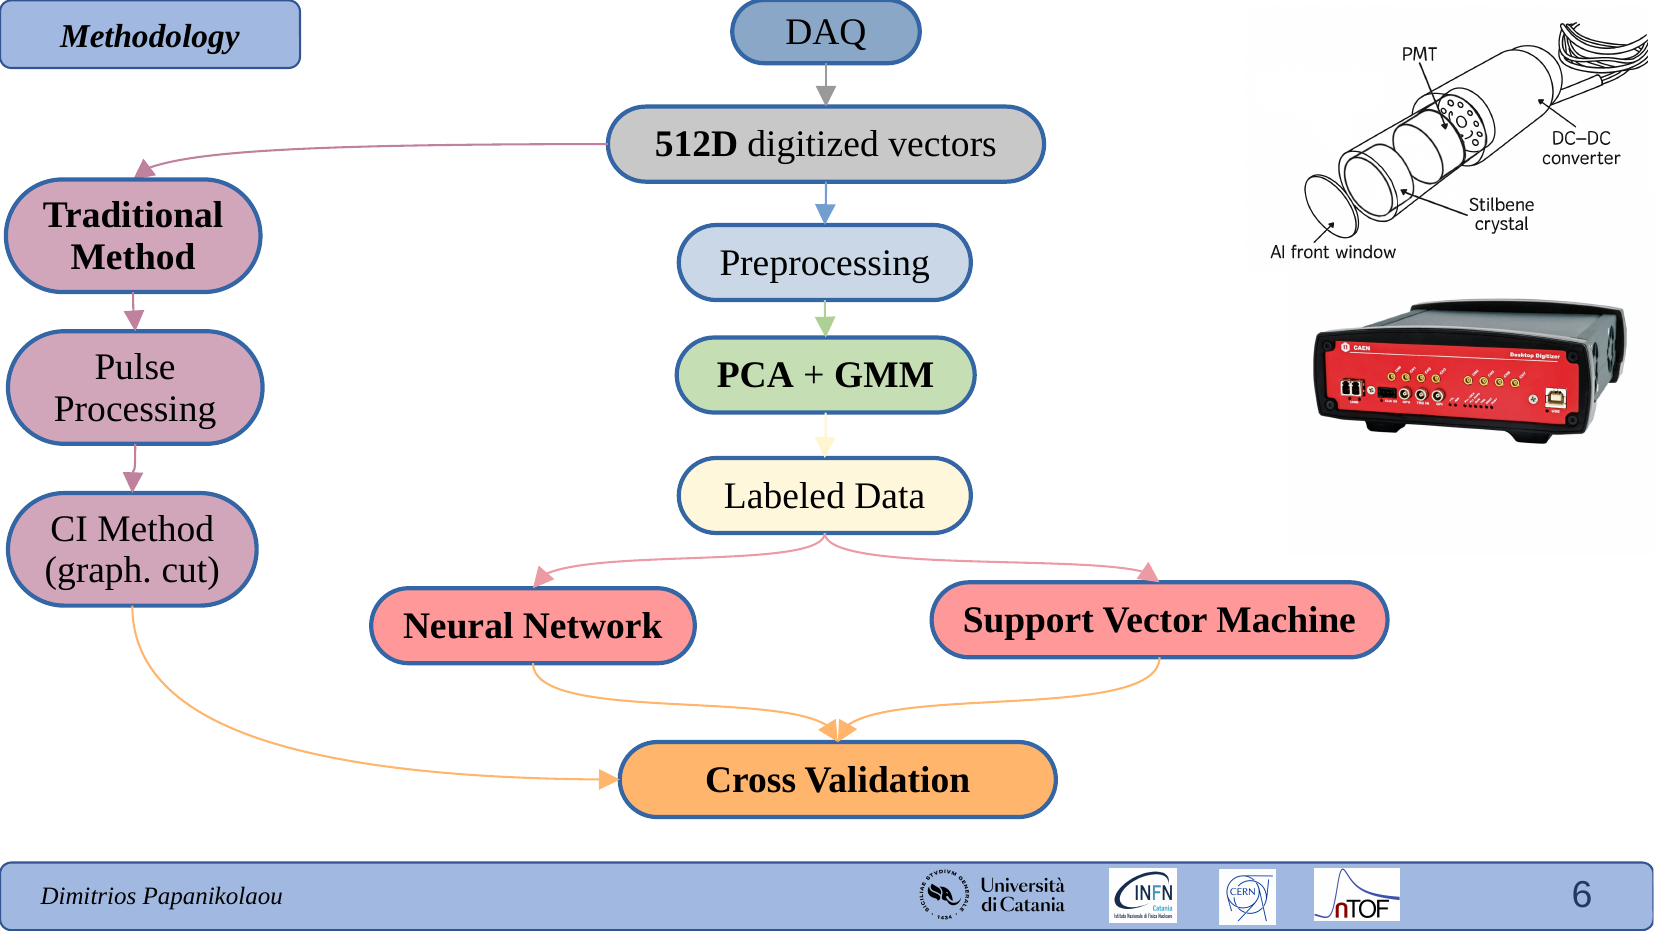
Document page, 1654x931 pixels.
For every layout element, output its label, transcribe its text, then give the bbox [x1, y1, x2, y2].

text_box Neural Network [371, 588, 695, 664]
picture [1314, 868, 1400, 921]
text_box Preprocessing [678, 225, 971, 301]
text_box Support Vector Machine [931, 582, 1388, 658]
text_box DAQ [732, 0, 920, 64]
text_box Labeled Data [678, 457, 971, 534]
text_box PCA + GMM [676, 337, 975, 413]
text_box Traditional Method [5, 179, 261, 293]
picture [1244, 5, 1654, 555]
text_box Dimitrios Papanikolaou [11, 874, 312, 917]
text_box [0, 862, 898, 931]
text_box Methodology [0, 0, 301, 69]
picture [1109, 868, 1177, 923]
text_box Cross Validation [619, 742, 1056, 818]
picture [1219, 869, 1276, 925]
text_box 512D digitized vectors [607, 106, 1045, 182]
text_box [1086, 862, 1654, 931]
text_box CI Method (graph. cut) [7, 493, 257, 606]
picture [898, 848, 1086, 931]
text_box Pulse Processing [7, 331, 263, 444]
